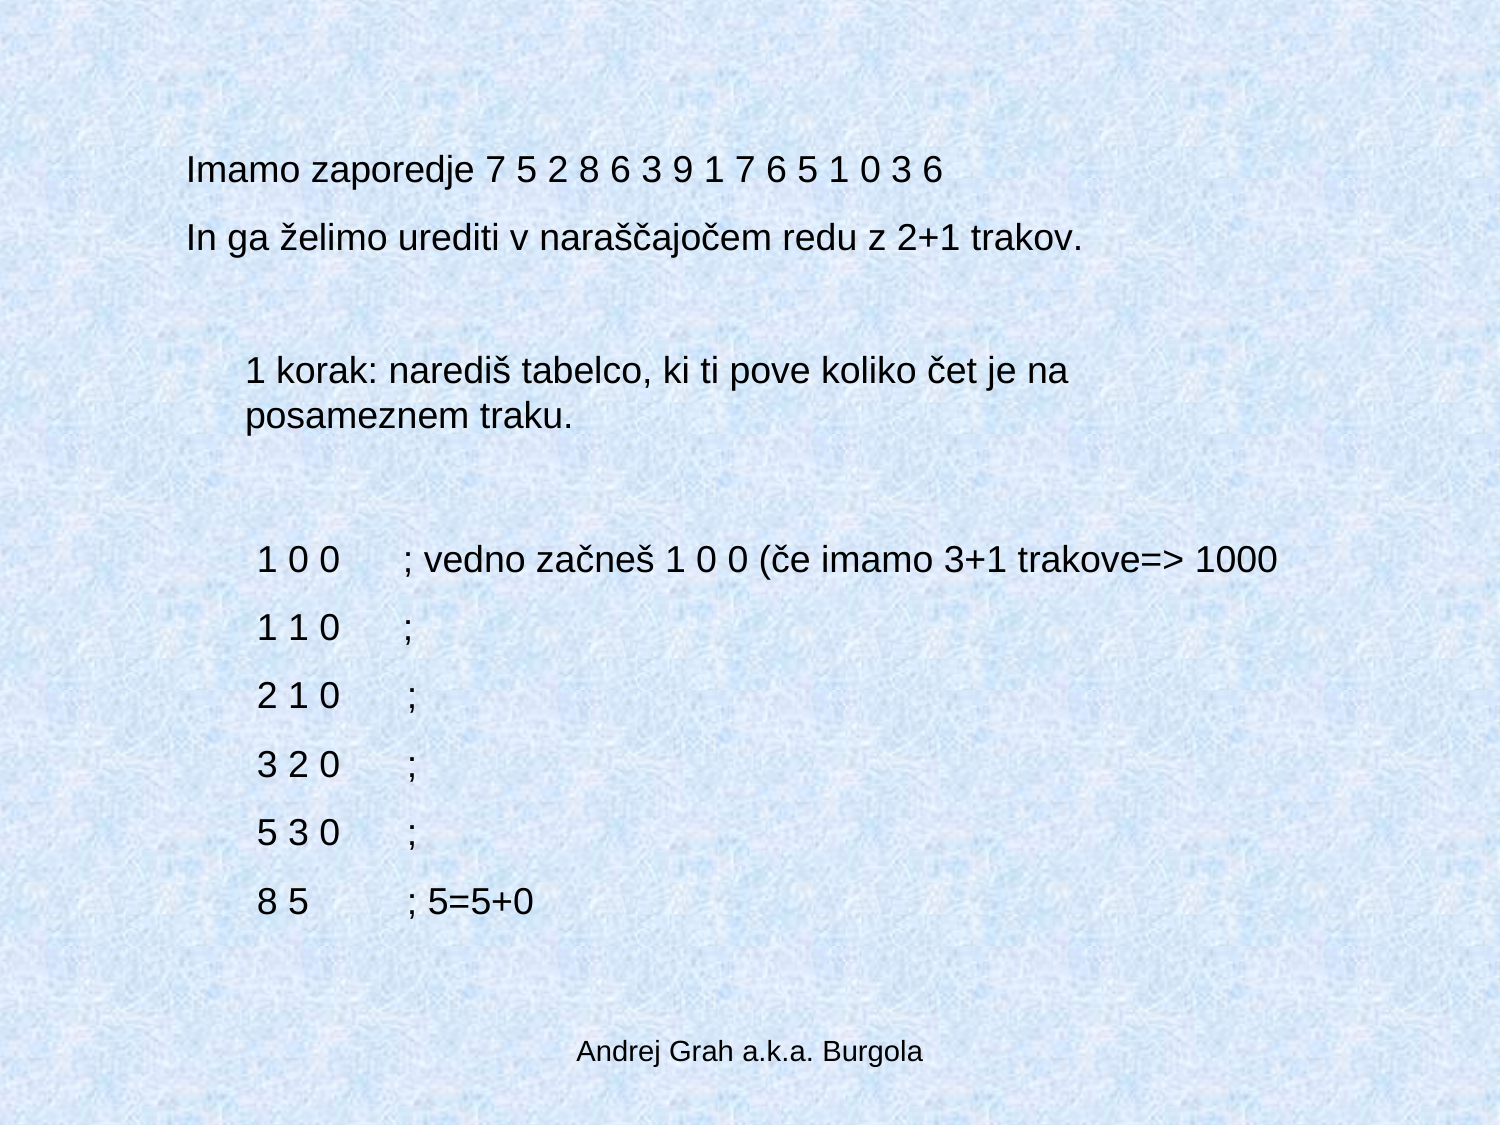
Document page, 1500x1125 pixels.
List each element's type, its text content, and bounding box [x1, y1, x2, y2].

text_box Imamo zaporedje 7 5 2 8 6 3 9 1 7 6 5 1 0 3 6 In ga želimo urediti v naraščajočem redu z 2+1 trakov. [171, 137, 1223, 267]
picture [0, 0, 1500, 1125]
text_box 1 korak: narediš tabelco, ki ti pove koliko čet je na posameznem traku. [230, 337, 1223, 444]
text_box Andrej Grah a.k.a. Burgola [512, 1024, 988, 1103]
text_box 1 0 0 ; vedno začneš 1 0 0 (če imamo 3+1 trakove=> 1000 1 1 0 ; 2 1 0 ; 3 2 0 ; 5 3 0 ; 8 5 ; 5=5+0 [242, 527, 1400, 998]
